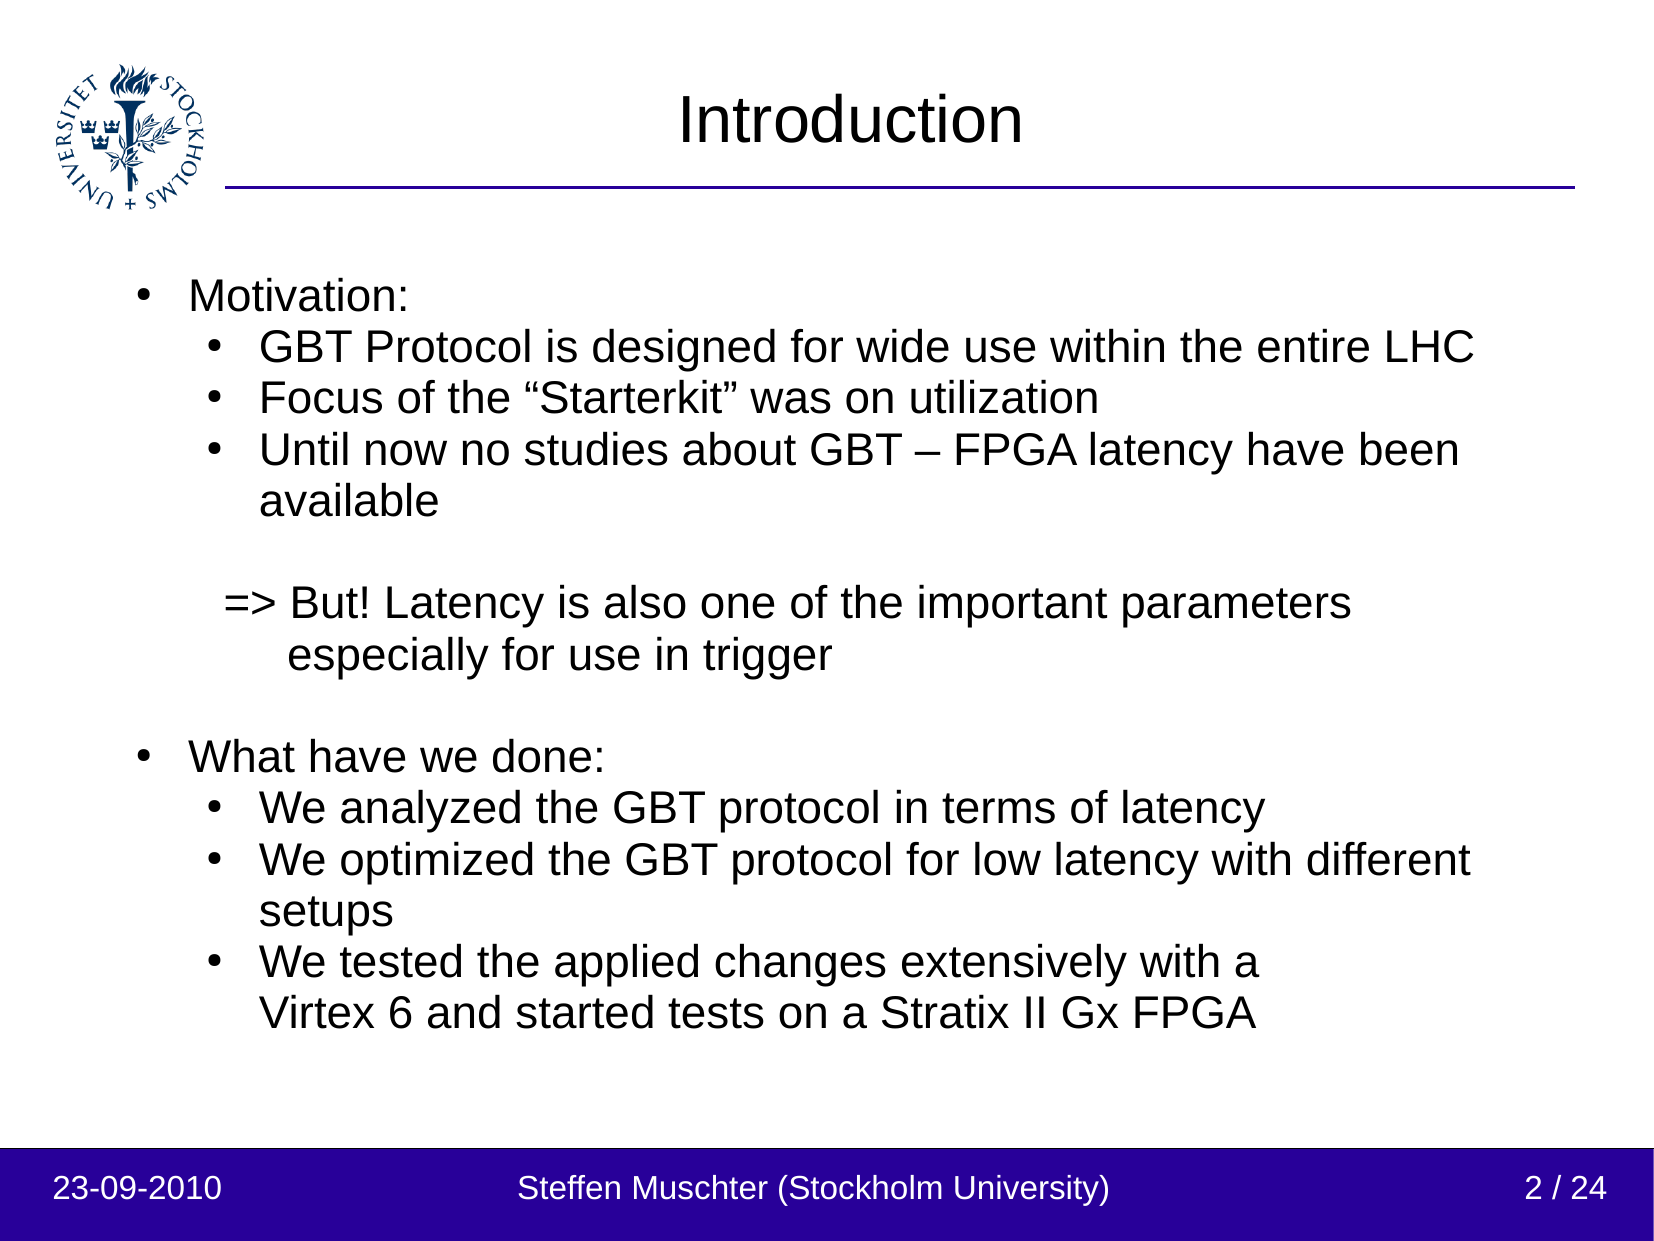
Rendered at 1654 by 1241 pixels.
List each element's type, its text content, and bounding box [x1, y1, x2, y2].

text_box Introduction [662, 75, 1042, 165]
picture [54, 64, 212, 215]
text_box 2 / 24 [1403, 1162, 1623, 1215]
text_box Motivation: GBT Protocol is designed for wide use within the entire LHC Focus of the “Starterkit” was on utilization Until now no studies about GBT – FPGA latency have been available => But! Latency is also one of the important parameters especially for use in trigger What have we done: We analyzed the GBT protocol in terms of latency We optimized the GBT protocol for low latency with different setups We tested the applied changes extensively with a Virtex 6 and started tests on a Stratix II Gx FPGA [120, 262, 1538, 1047]
